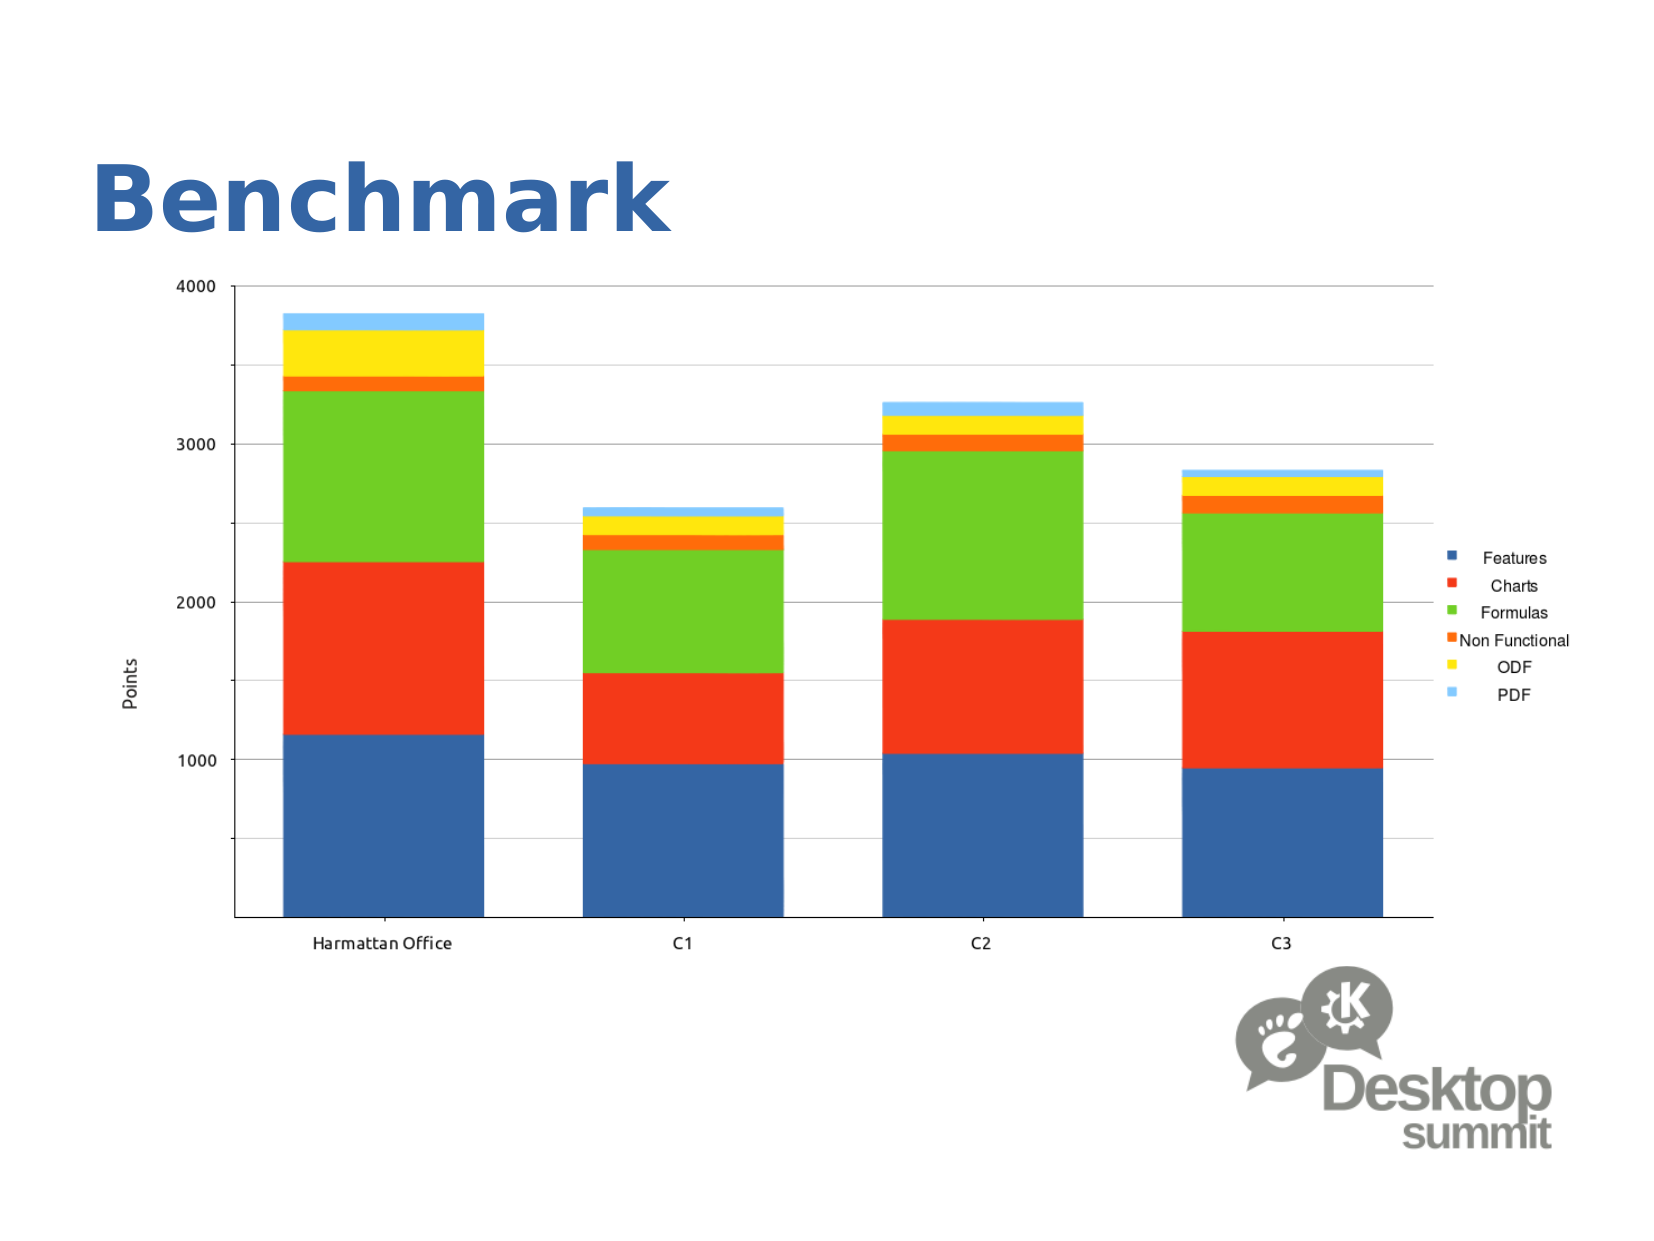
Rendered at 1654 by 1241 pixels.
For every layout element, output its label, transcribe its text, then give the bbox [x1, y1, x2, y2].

picture [74, 251, 1613, 1201]
text_box Benchmark [75, 139, 1571, 251]
